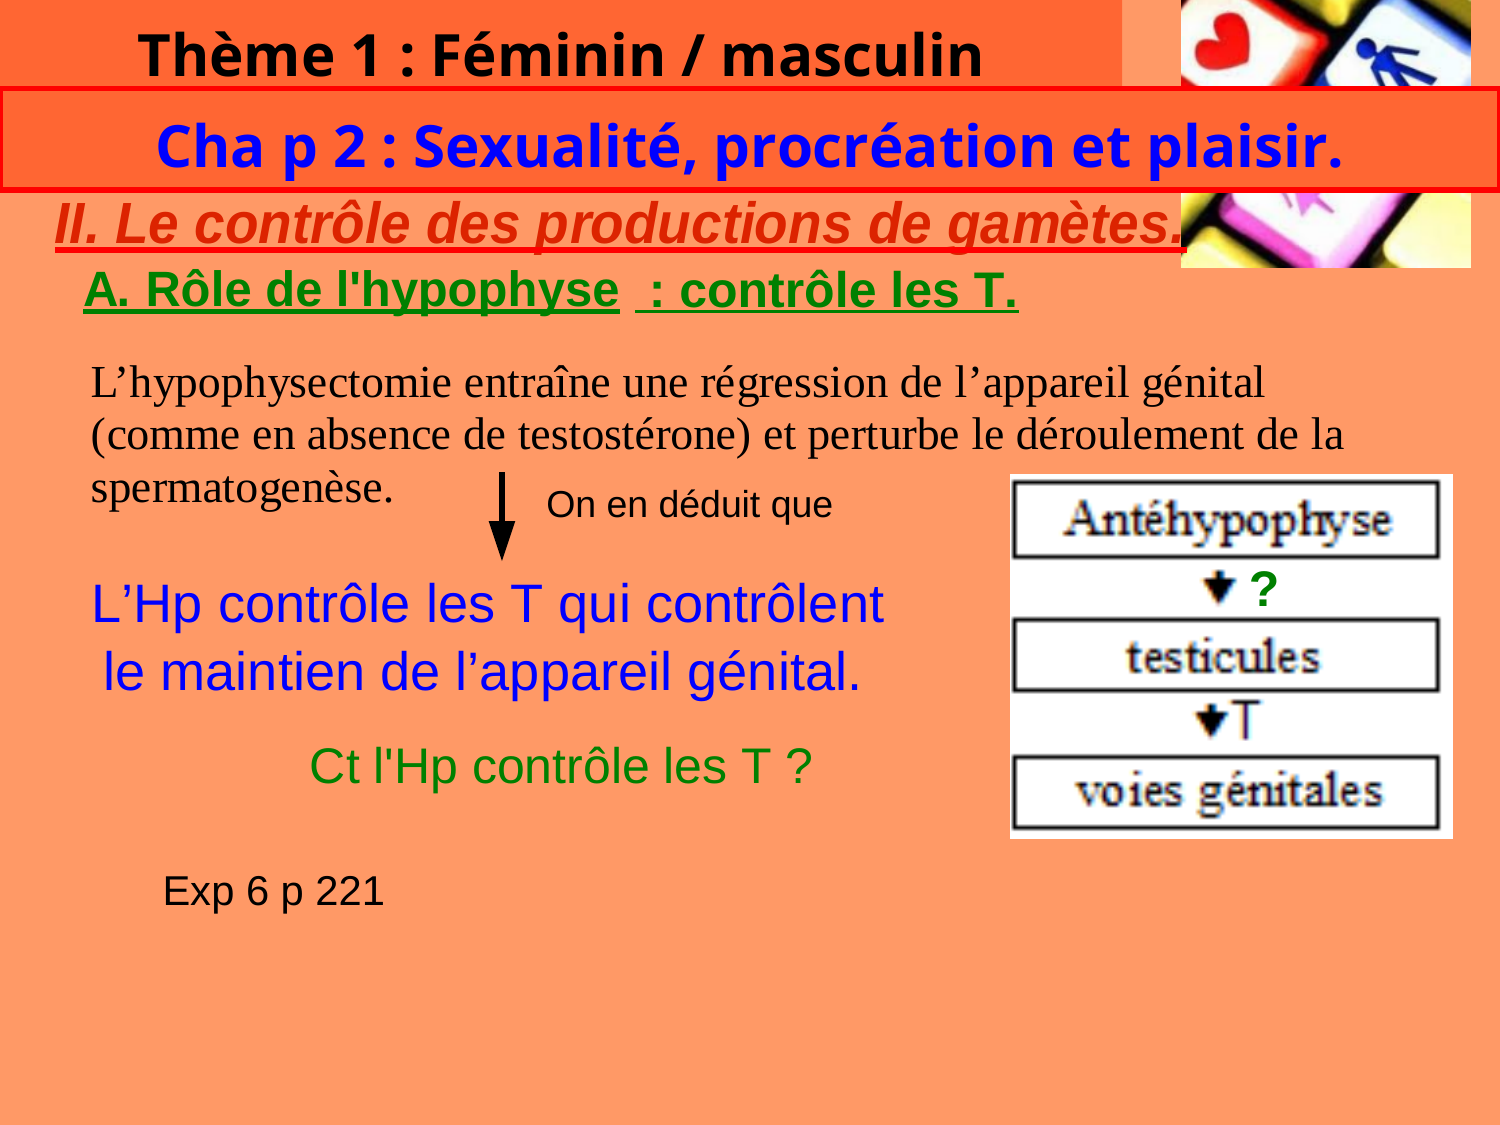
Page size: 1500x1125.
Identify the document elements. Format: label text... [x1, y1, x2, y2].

picture [1010, 474, 1453, 839]
text_box Thème 1 : Féminin / masculin [0, 0, 1123, 88]
text_box le maintien de l’appareil génital. [88, 628, 975, 709]
picture [1181, 0, 1471, 88]
text_box On en déduit que [531, 472, 975, 533]
chart [53, 189, 1398, 255]
text_box Ct l'Hp contrôle les T ? [295, 726, 886, 802]
text_box L’Hp contrôle les T qui contrôlent [76, 561, 916, 641]
chart [81, 259, 1500, 531]
text_box Exp 6 p 221 [147, 856, 443, 922]
text_box ? [1234, 549, 1294, 625]
text_box : contrôle les T. [620, 249, 1063, 325]
picture [1181, 191, 1471, 259]
text_box Cha p 2 : Sexualité, procréation et plaisir. [0, 88, 1500, 191]
